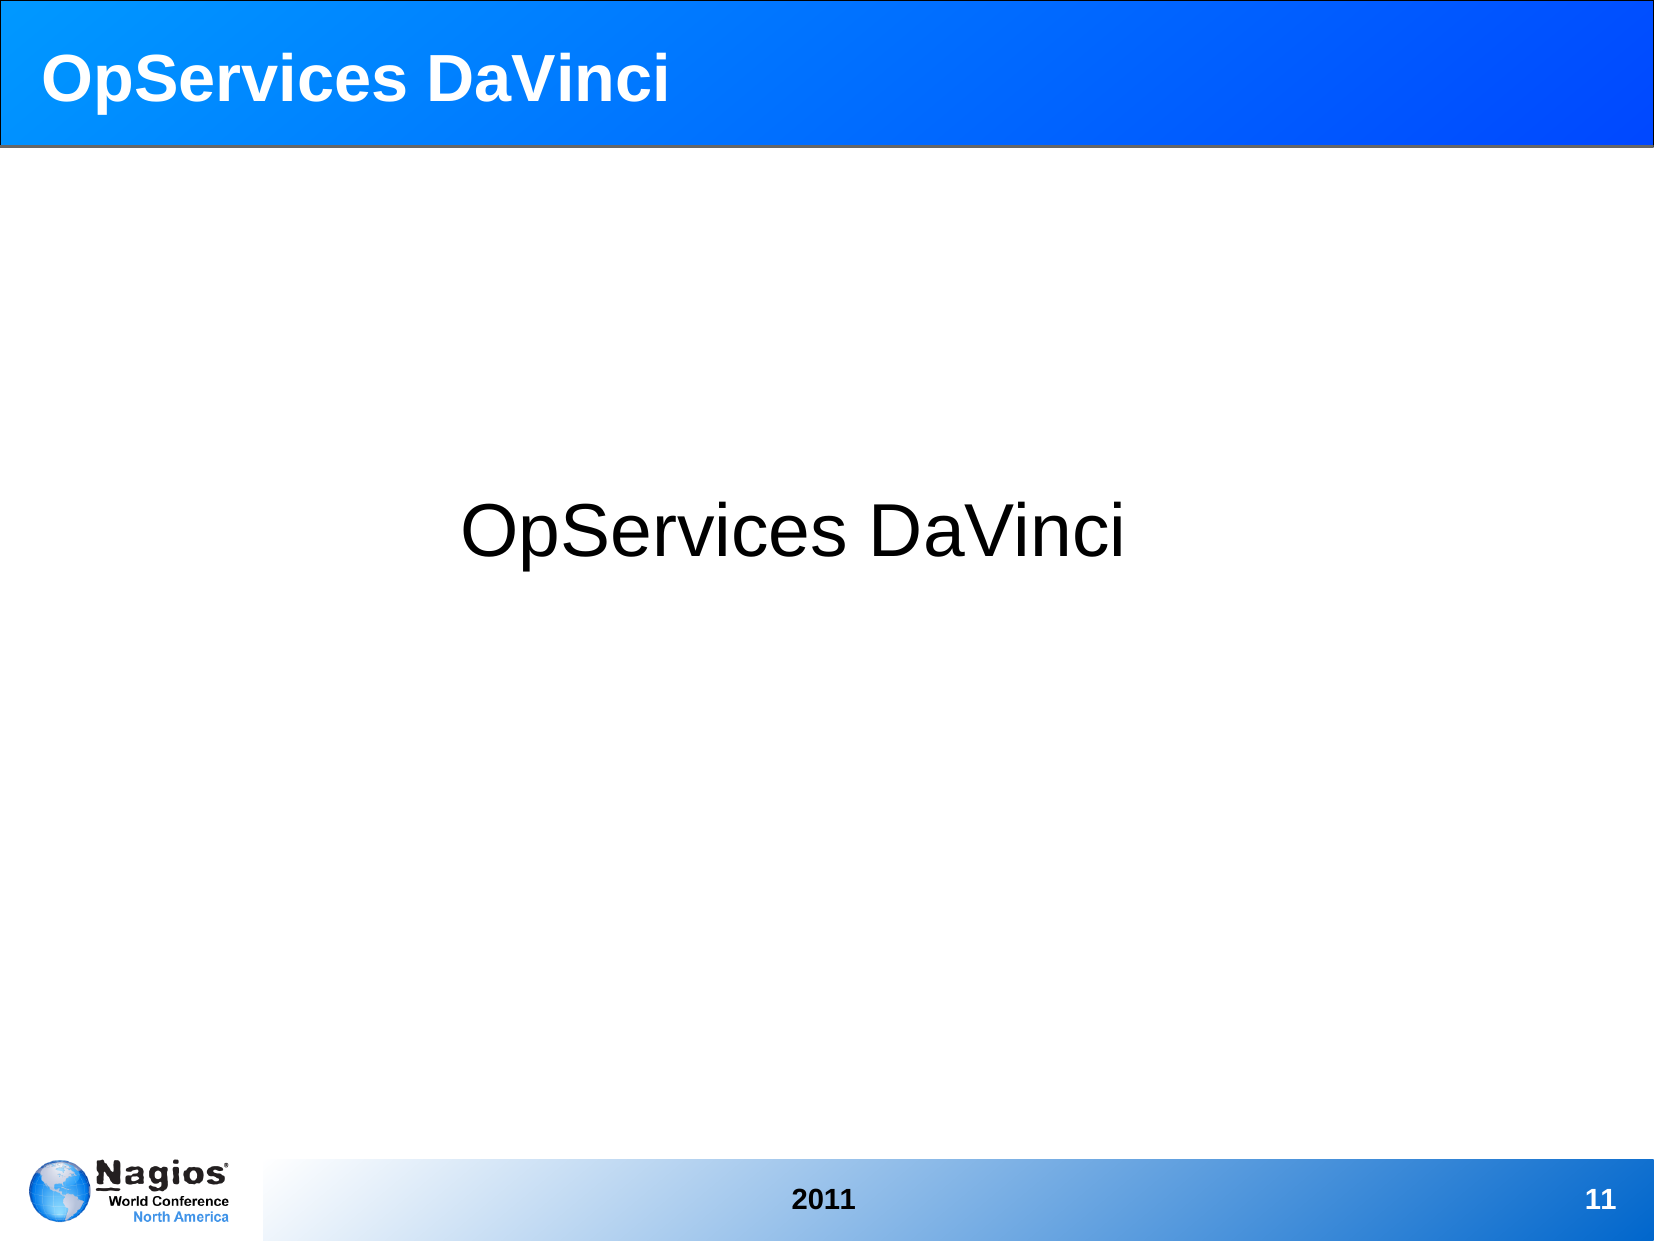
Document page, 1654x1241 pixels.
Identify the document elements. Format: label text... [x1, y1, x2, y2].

title OpServices DaVinci [41, 29, 1576, 127]
text_box OpServices DaVinci [375, 481, 1238, 638]
picture [29, 1159, 229, 1235]
